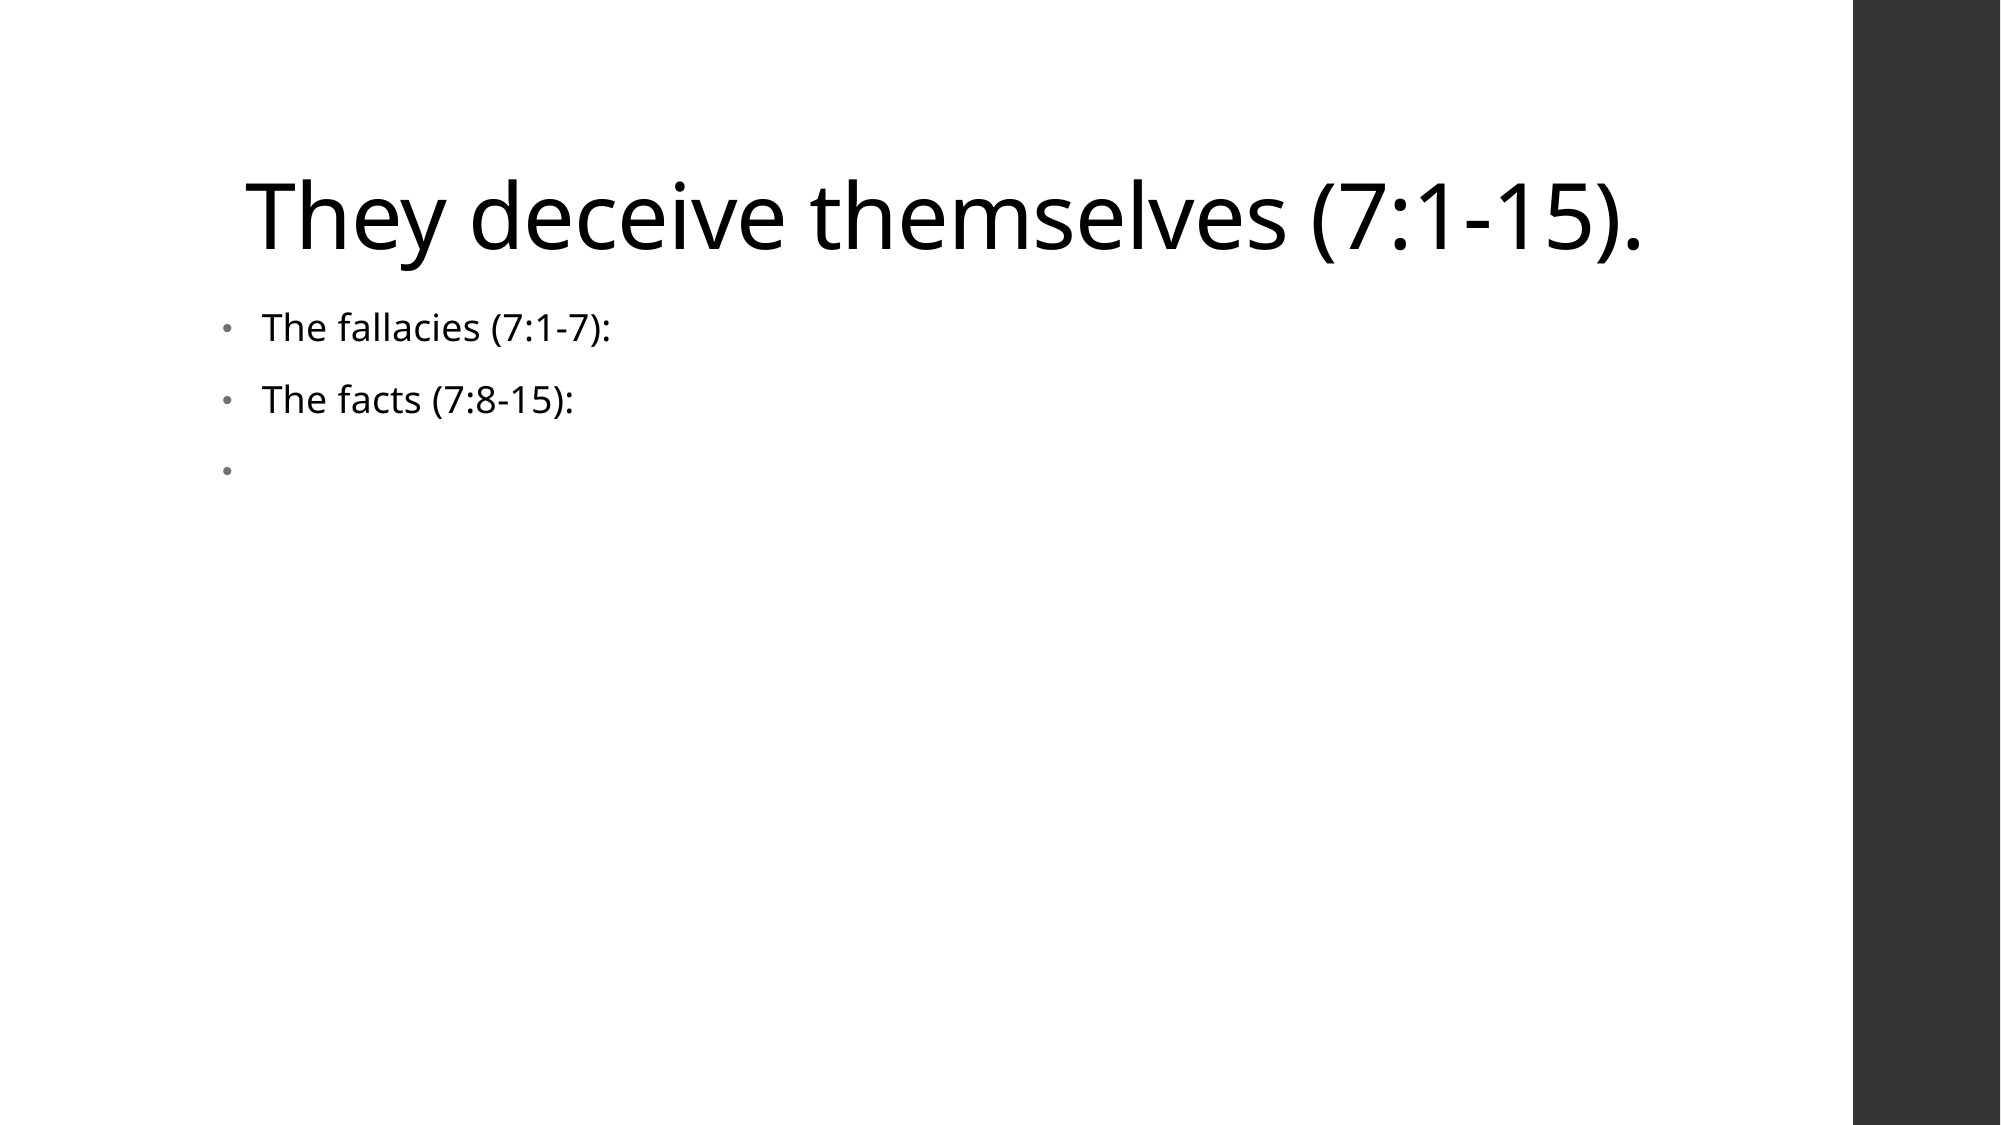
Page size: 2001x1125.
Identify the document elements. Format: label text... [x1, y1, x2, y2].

list The fallacies (7:1-7): The facts (7:8-15): [206, 299, 1617, 1014]
title They deceive themselves (7:1-15). [206, 60, 1797, 278]
